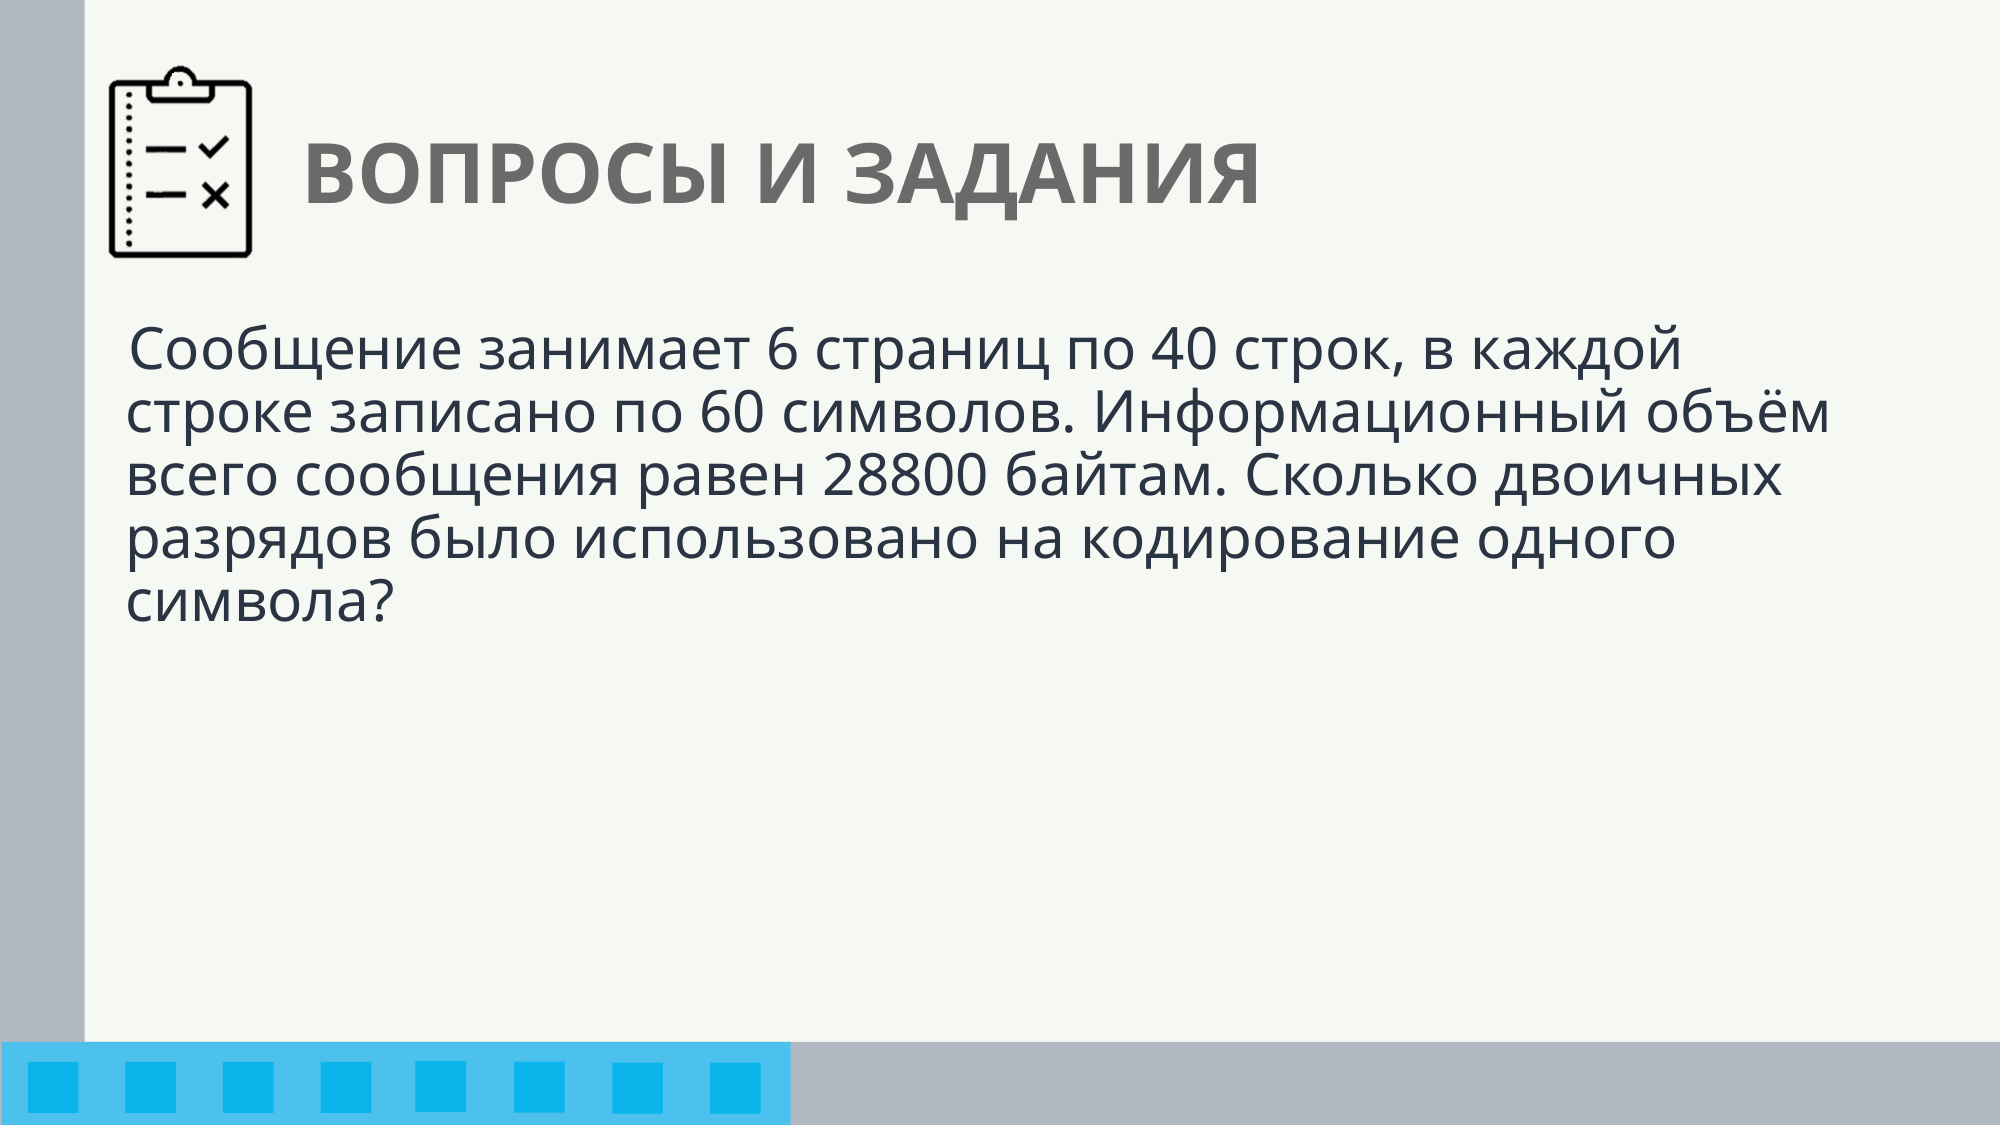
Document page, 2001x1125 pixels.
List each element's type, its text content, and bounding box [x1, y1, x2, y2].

title ВОПРОСЫ И ЗАДАНИЯ [285, 67, 1892, 286]
list Сообщение занимает 6 страниц по 40 строк, в каждой строке записано по 60 символов. Информационный объём всего сообщения равен 28800 байтам. Сколько двоичных разрядов было использовано на кодирование одного символа? [110, 311, 1892, 965]
picture [85, 54, 286, 286]
